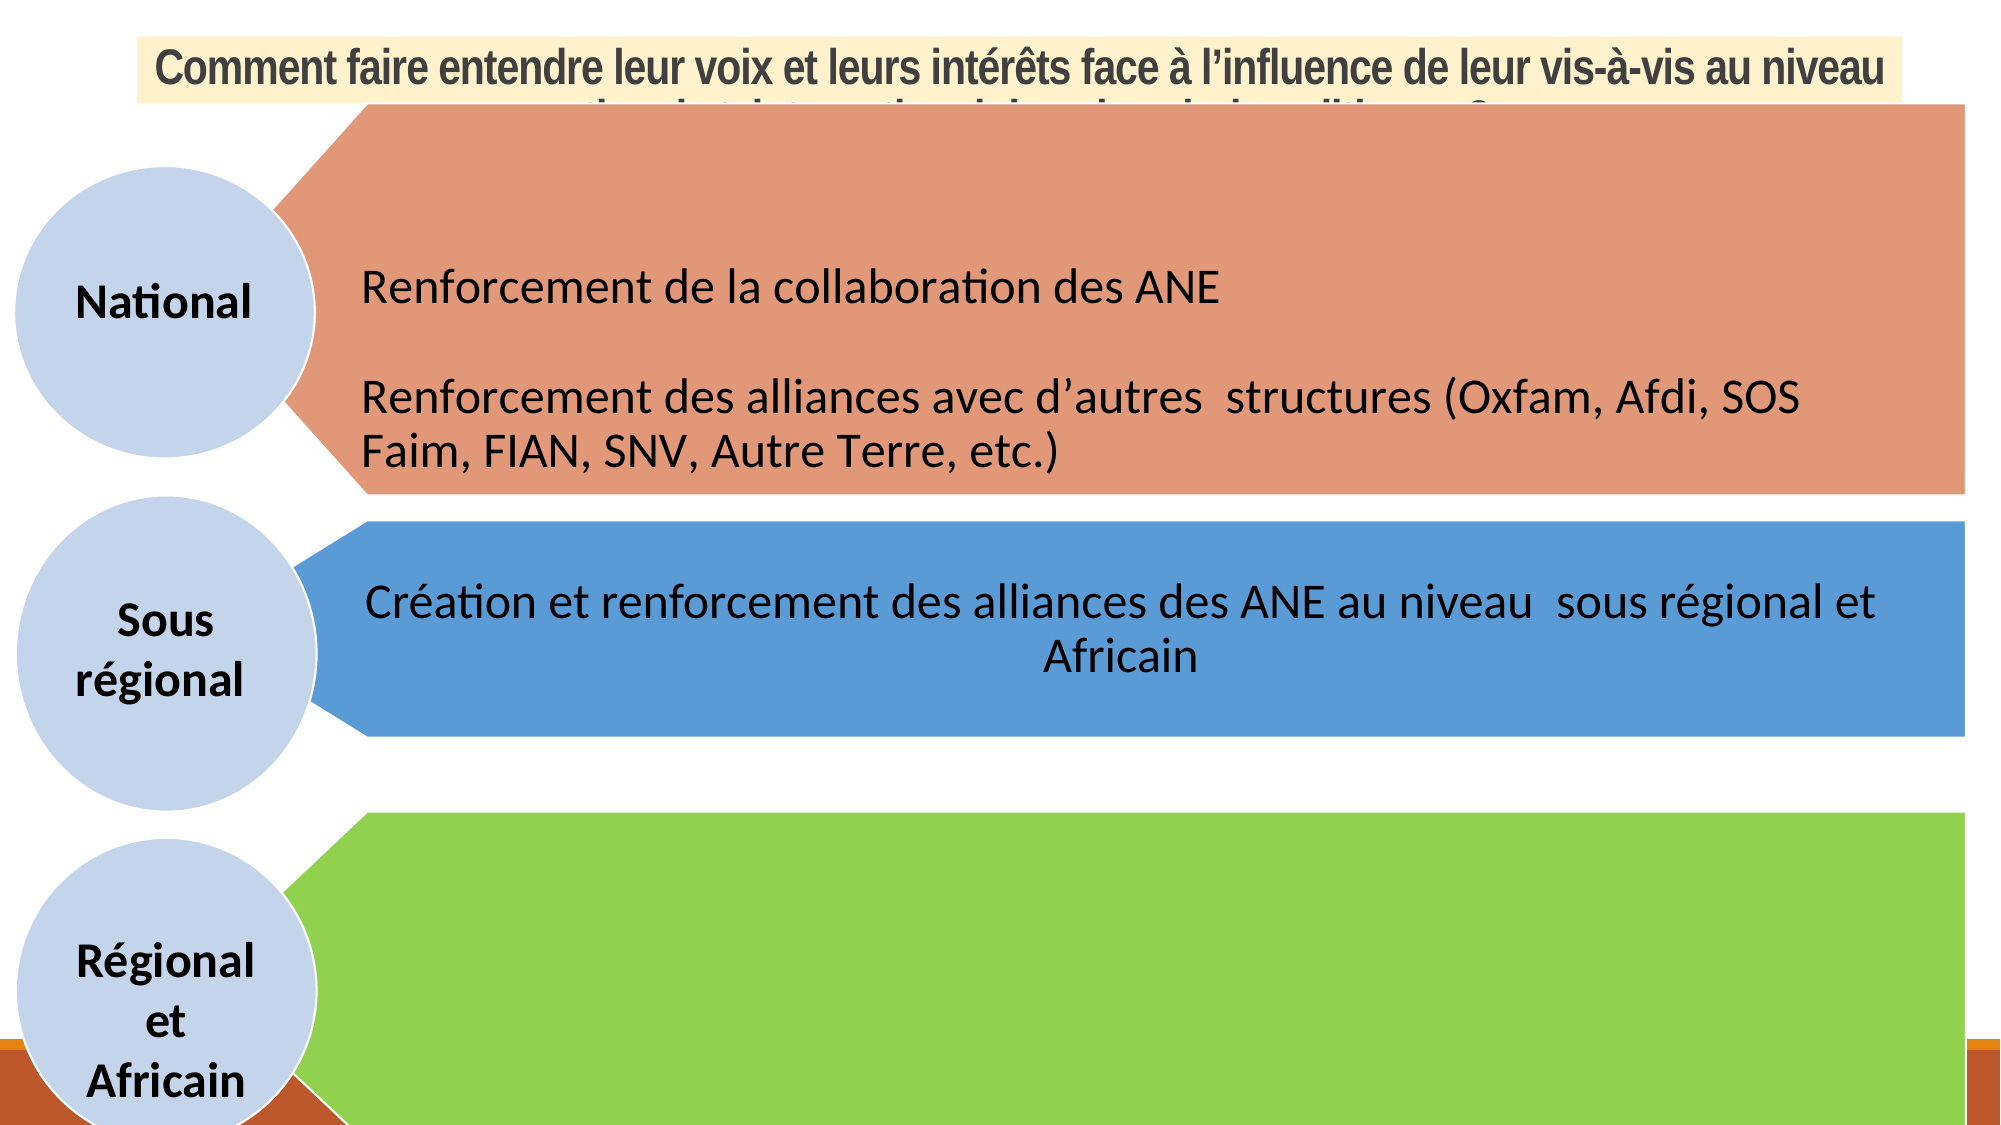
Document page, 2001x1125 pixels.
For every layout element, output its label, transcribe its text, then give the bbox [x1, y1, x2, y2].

text_box Renforcement de la collaboration des ANE Renforcement des alliances avec d’autres structures (Oxfam, Afdi, SOS Faim, FIAN, SNV, Autre Terre, etc.) Renforcement de la stratégie de plaidoyer/interpellation des ANE à travers des rencontres d’envergures nationales (JNP, JMA, JIFR, etc.) [272, 103, 1966, 496]
text_box National [14, 166, 315, 459]
text_box Utilisation des cadres, espaces, acteurs au niveau régional, Africain et international (ROPPA, CEDEAO, UEMOA, PAFO, etc.) pour renforcer les capacités des ANE dans leur plaidoyer/interpellation aux Gouvernements [282, 811, 1966, 1125]
text_box Régional et Africain [15, 837, 317, 1125]
text_box Création et renforcement des alliances des ANE au niveau sous régional et Africain [293, 520, 1966, 738]
text_box Sous régional [15, 495, 317, 812]
title Comment faire entendre leur voix et leurs intérêts face à l’influence de leur vis-à-vis au niveau national et international dans les choix politiques ? [137, 36, 1903, 104]
